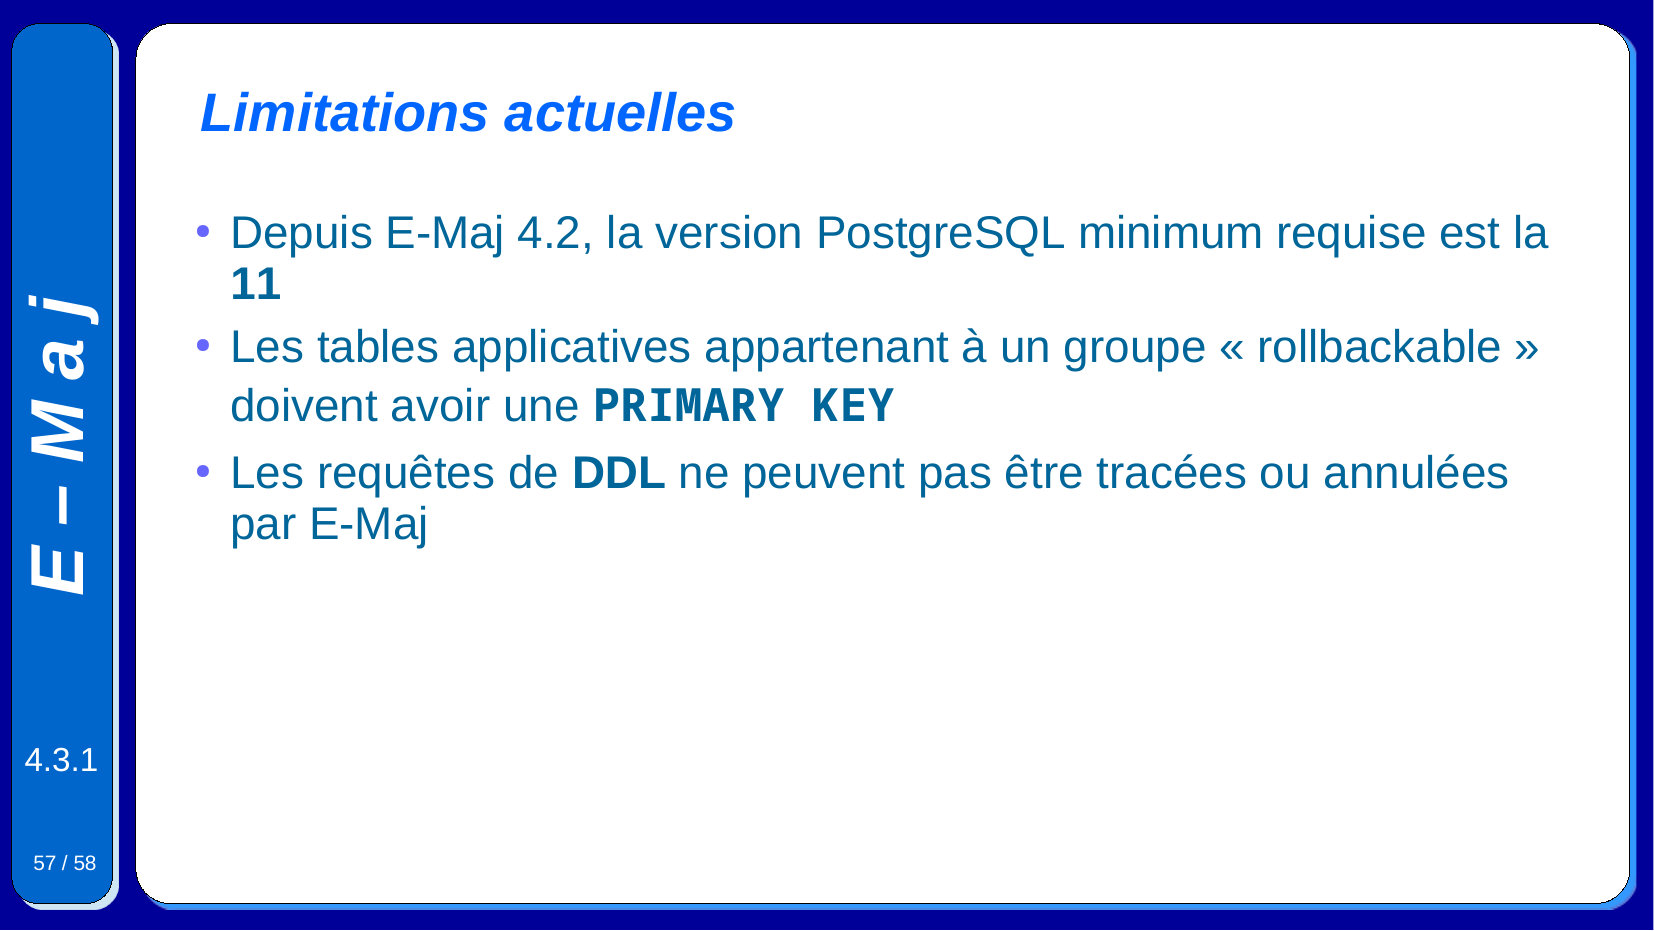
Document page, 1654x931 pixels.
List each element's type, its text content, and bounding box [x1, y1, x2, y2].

title Limitations actuelles [200, 34, 1575, 191]
list Depuis E-Maj 4.2, la version PostgreSQL minimum requise est la 11 Les tables applicatives appartenant à un groupe « rollbackable » doivent avoir une PRIMARY KEY Les requêtes de DDL ne peuvent pas être tracées ou annulées par E-Maj [177, 206, 1587, 827]
